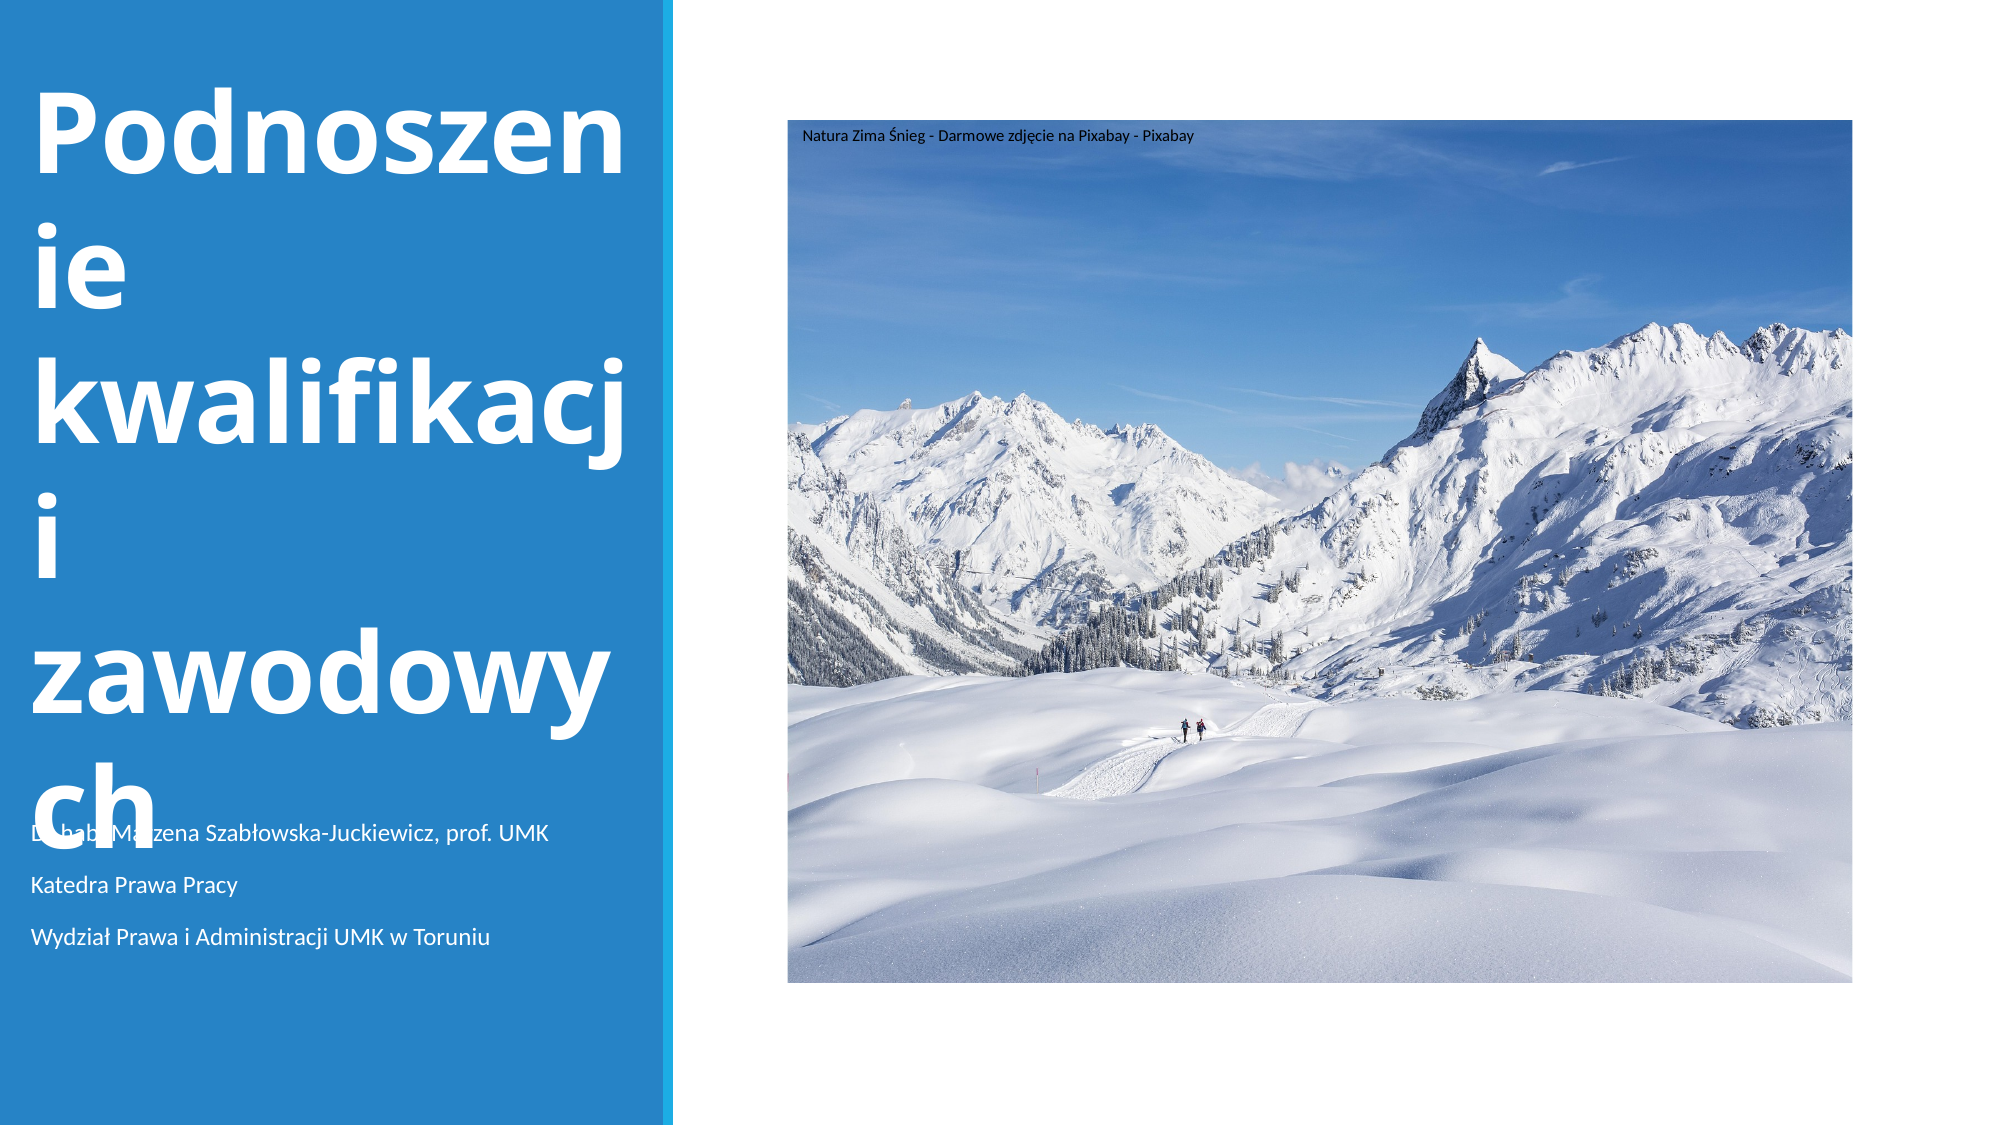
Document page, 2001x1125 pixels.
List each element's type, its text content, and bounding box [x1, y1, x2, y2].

list Natura Zima Śnieg - Darmowe zdjęcie na Pixabay - Pixabay [787, 120, 1853, 983]
title Podnoszenie kwalifikacji zawodowych [15, 53, 670, 594]
list Dr hab. Marzena Szabłowska-Juckiewicz, prof. UMK Katedra Prawa Pracy Wydział Prawa i Administracji UMK w Toruniu [15, 812, 670, 1113]
